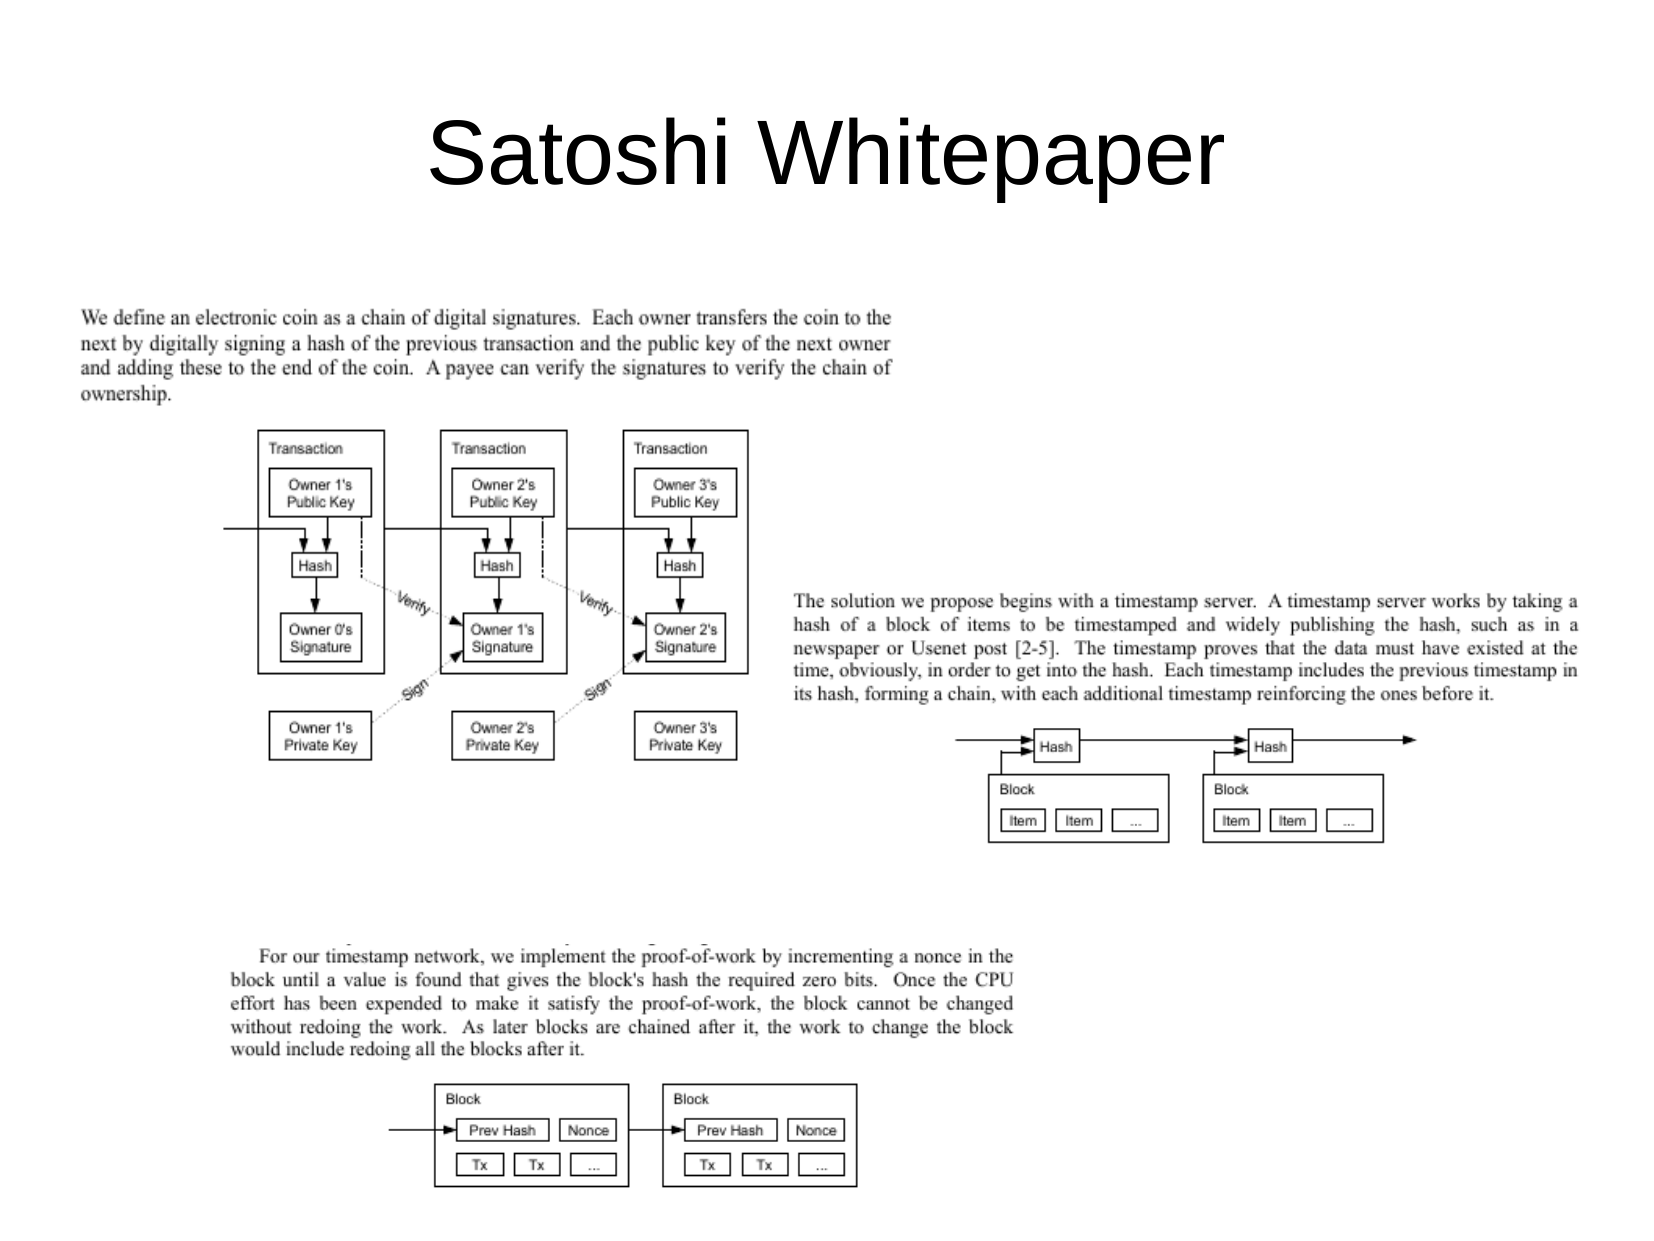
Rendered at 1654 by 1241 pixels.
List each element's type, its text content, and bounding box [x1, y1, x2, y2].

picture [225, 944, 1025, 1197]
picture [75, 299, 1591, 859]
title Satoshi Whitepaper [82, 49, 1571, 257]
